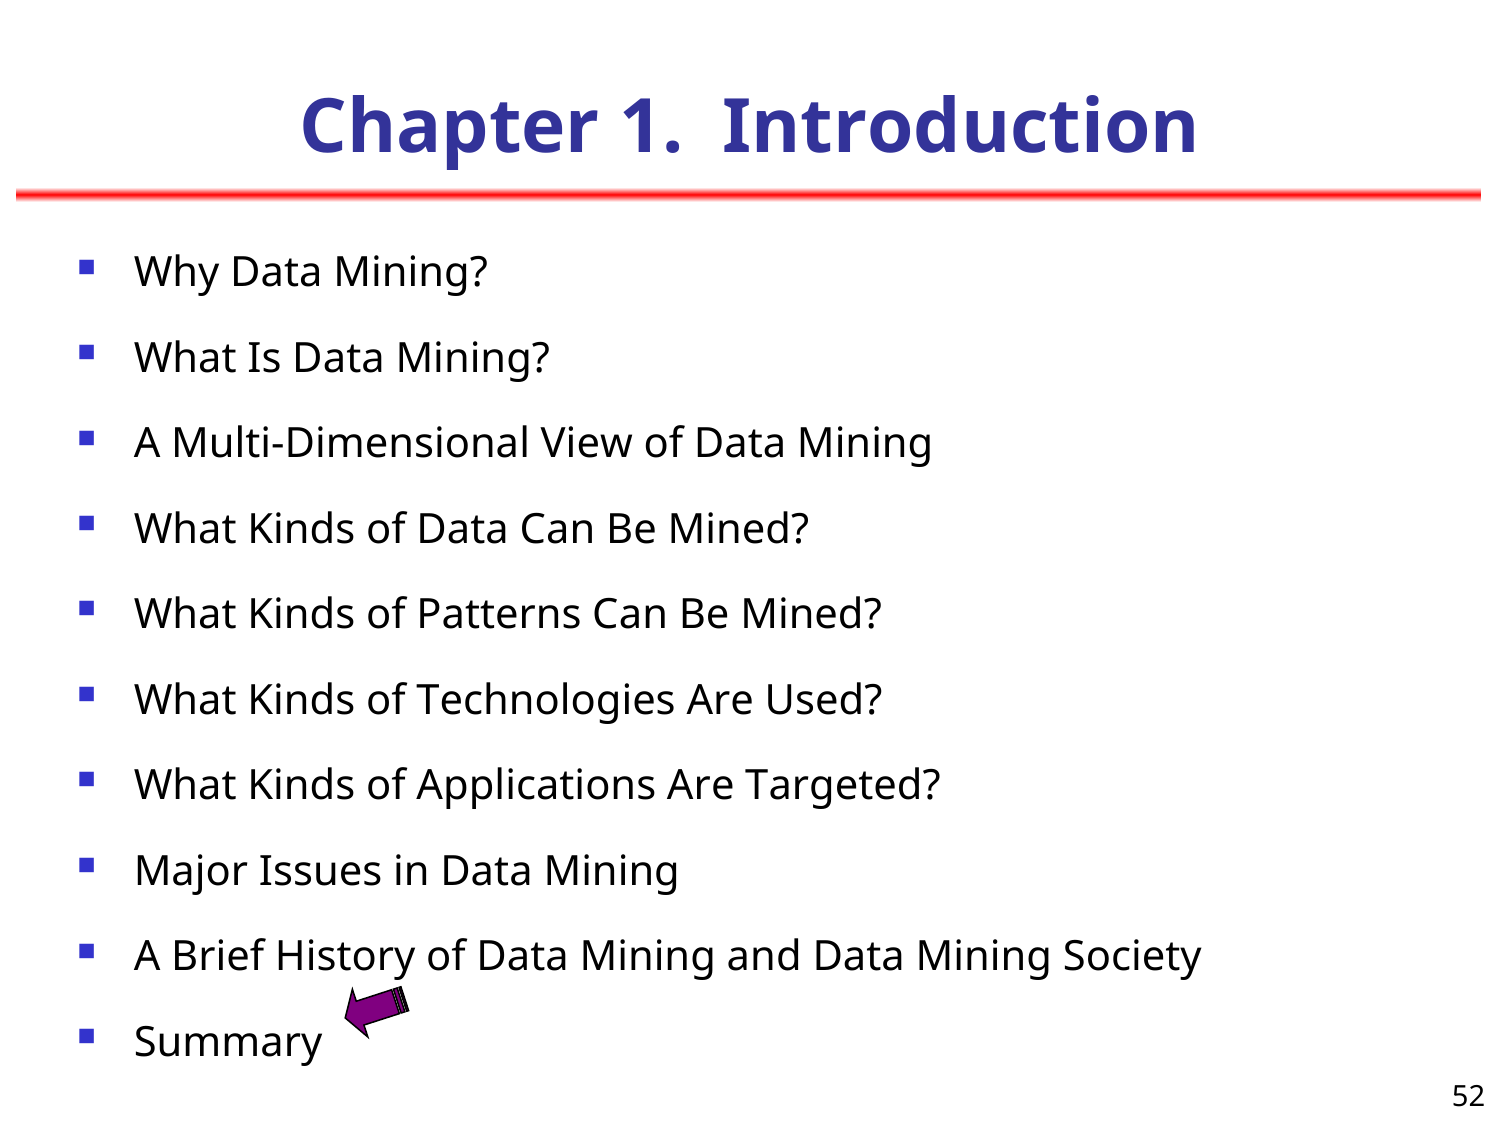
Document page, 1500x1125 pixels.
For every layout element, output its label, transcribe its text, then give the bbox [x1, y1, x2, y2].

text_box [345, 986, 409, 1037]
text_box <number> [1187, 1050, 1500, 1125]
list Why Data Mining? What Is Data Mining? A Multi-Dimensional View of Data Mining What Kinds of Data Can Be Mined? What Kinds of Patterns Can Be Mined? What Kinds of Technologies Are Used? What Kinds of Applications Are Targeted? Major Issues in Data Mining A Brief History of Data Mining and Data Mining Society Summary [62, 212, 1413, 1075]
title Chapter 1. Introduction [62, 37, 1438, 175]
